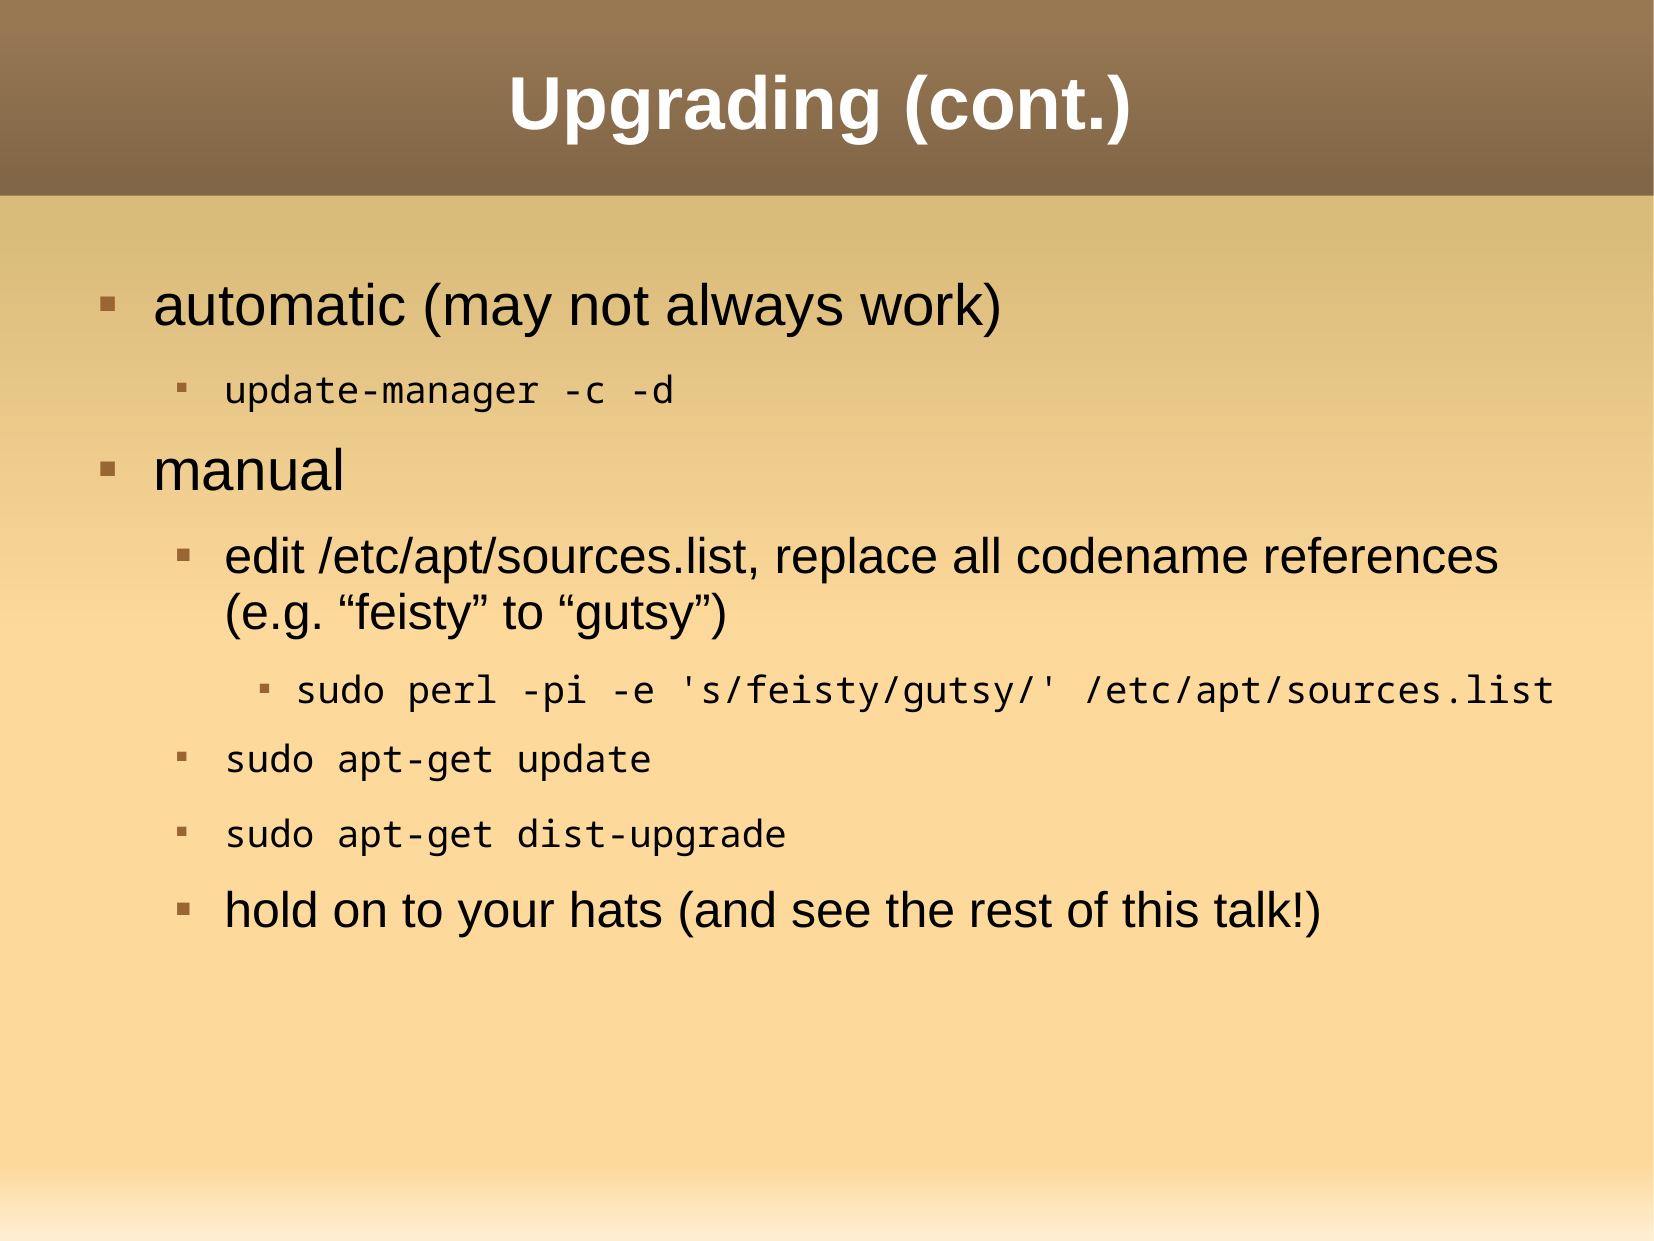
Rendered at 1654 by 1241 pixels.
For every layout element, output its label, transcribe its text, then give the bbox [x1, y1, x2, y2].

title Upgrading (cont.) [76, 0, 1565, 208]
list automatic (may not always work) update-manager -c -d manual edit /etc/apt/sources.list, replace all codename references (e.g. “feisty” to “gutsy”) sudo perl -pi -e 's/feisty/gutsy/' /etc/apt/sources.list sudo apt-get update sudo apt-get dist-upgrade hold on to your hats (and see the rest of this talk!) [82, 272, 1571, 1077]
picture [0, 0, 1654, 1241]
